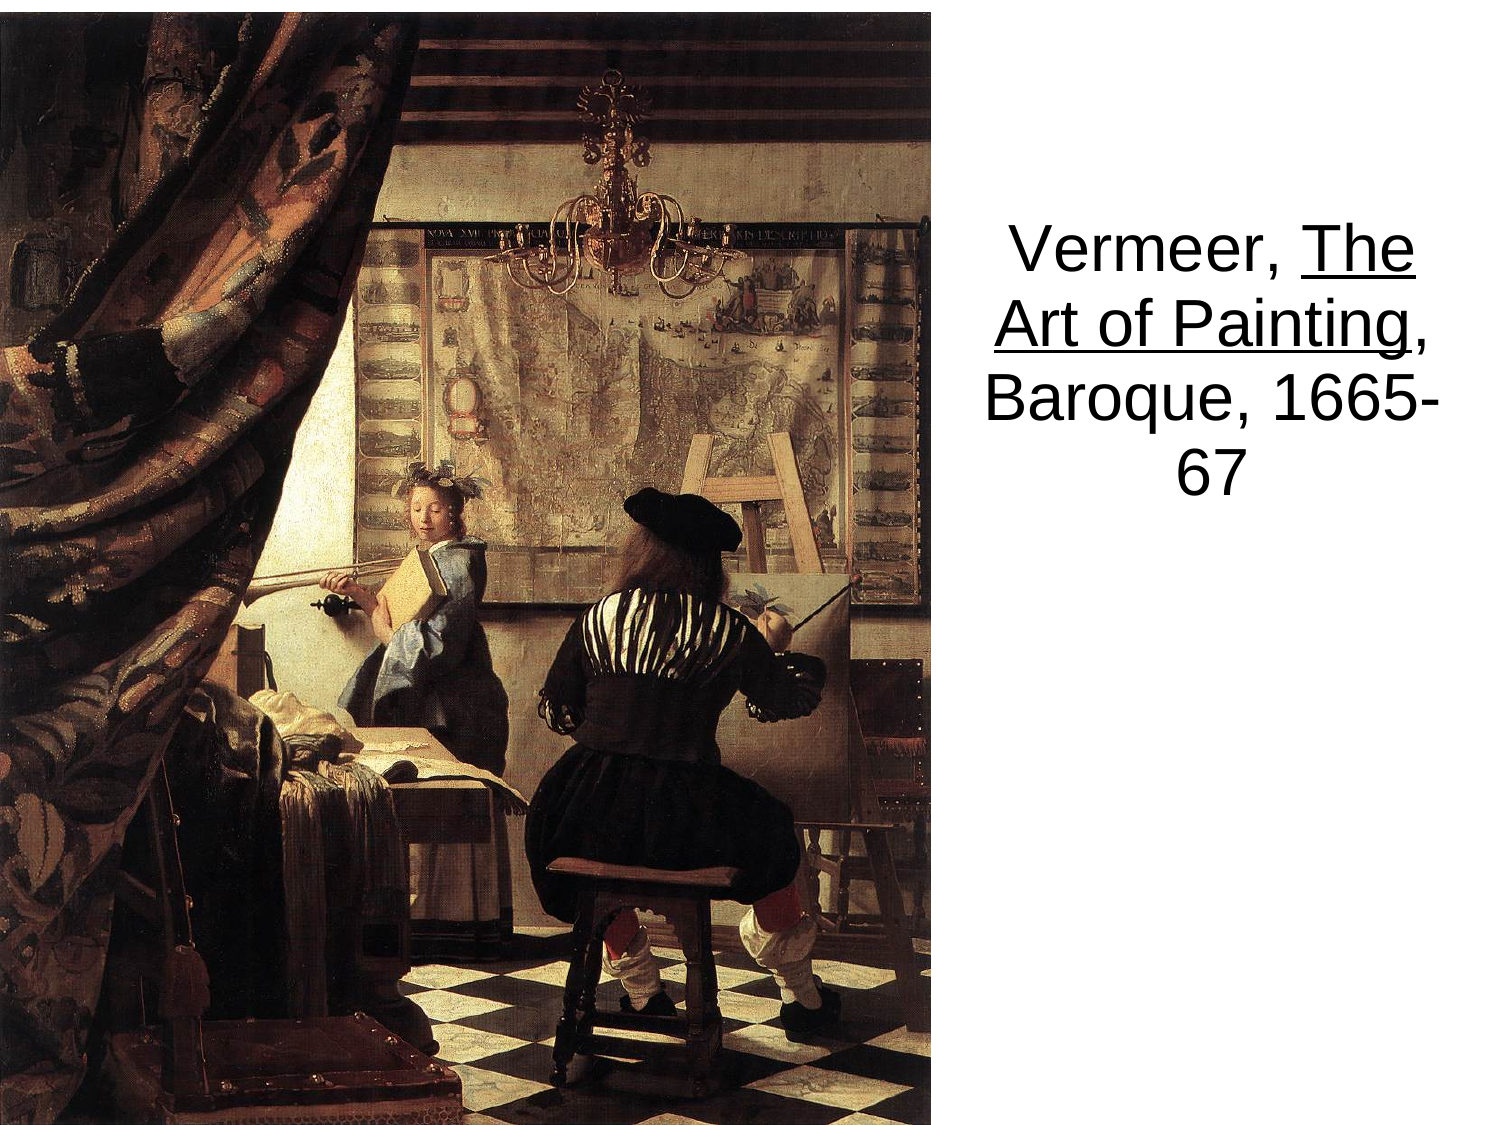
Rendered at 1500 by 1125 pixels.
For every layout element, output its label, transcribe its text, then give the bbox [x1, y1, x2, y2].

title Vermeer, The Art of Painting, Baroque, 1665-67 [950, 45, 1476, 676]
picture [0, 12, 931, 1125]
